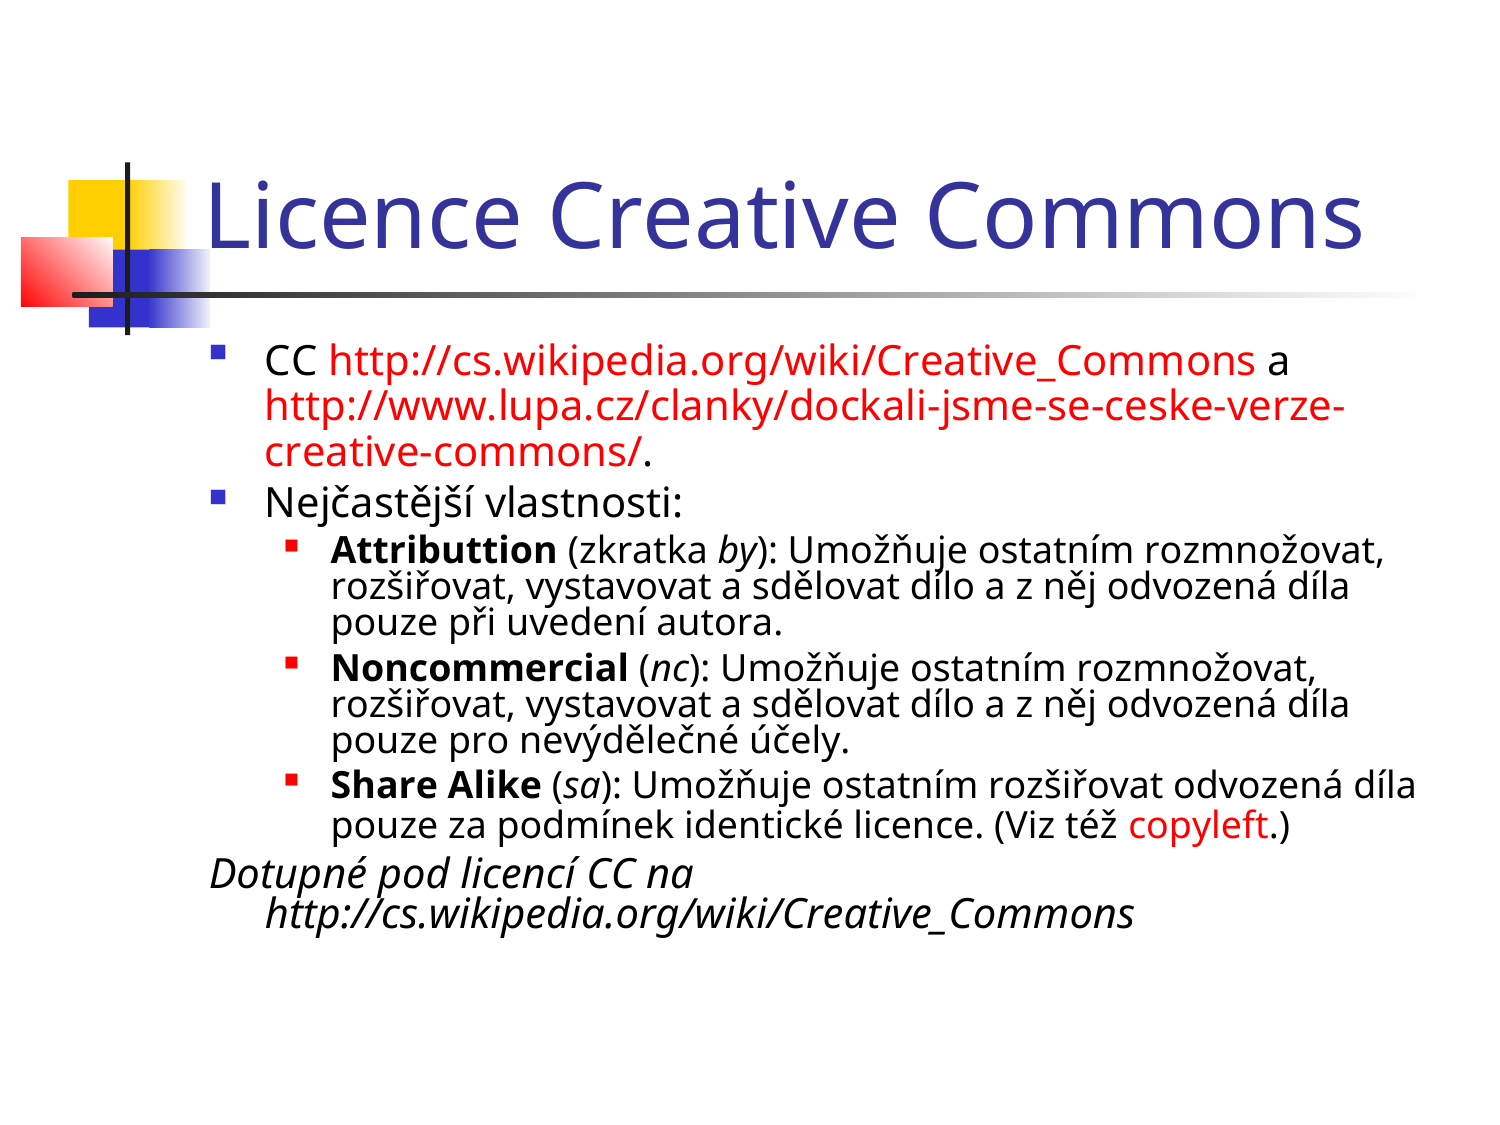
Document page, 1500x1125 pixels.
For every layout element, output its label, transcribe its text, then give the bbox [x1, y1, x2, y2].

list CC http://cs.wikipedia.org/wiki/Creative_Commons a http://www.lupa.cz/clanky/dockali-jsme-se-ceske-verze-creative-commons/. Nejčastější vlastnosti: Attributtion (zkratka by): Umožňuje ostatním rozmnožovat, rozšiřovat, vystavovat a sdělovat dílo a z něj odvozená díla pouze při uvedení autora. Noncommercial (nc): Umožňuje ostatním rozmnožovat, rozšiřovat, vystavovat a sdělovat dílo a z něj odvozená díla pouze pro nevýdělečné účely. Share Alike (sa): Umožňuje ostatním rozšiřovat odvozená díla pouze za podmínek identické licence. (Viz též copyleft.) Dotupné pod licencí CC na http://cs.wikipedia.org/wiki/Creative_Commons [193, 331, 1469, 1007]
title Licence Creative Commons [188, 35, 1468, 276]
